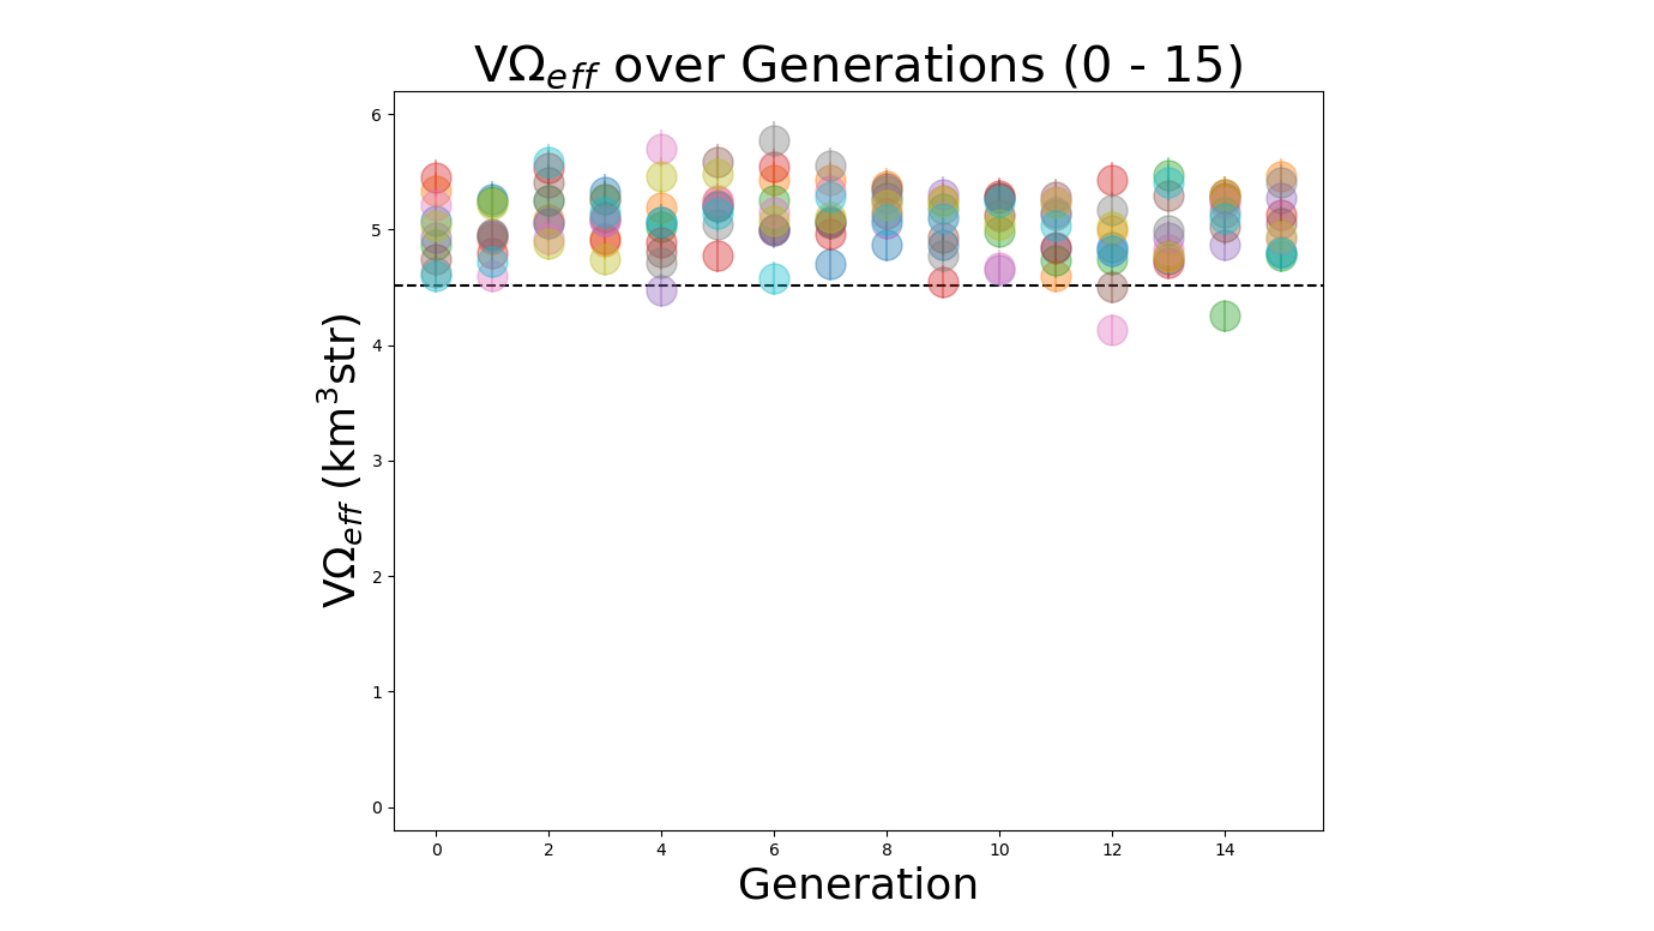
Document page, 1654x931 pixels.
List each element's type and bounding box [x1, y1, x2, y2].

picture [244, 0, 1443, 931]
